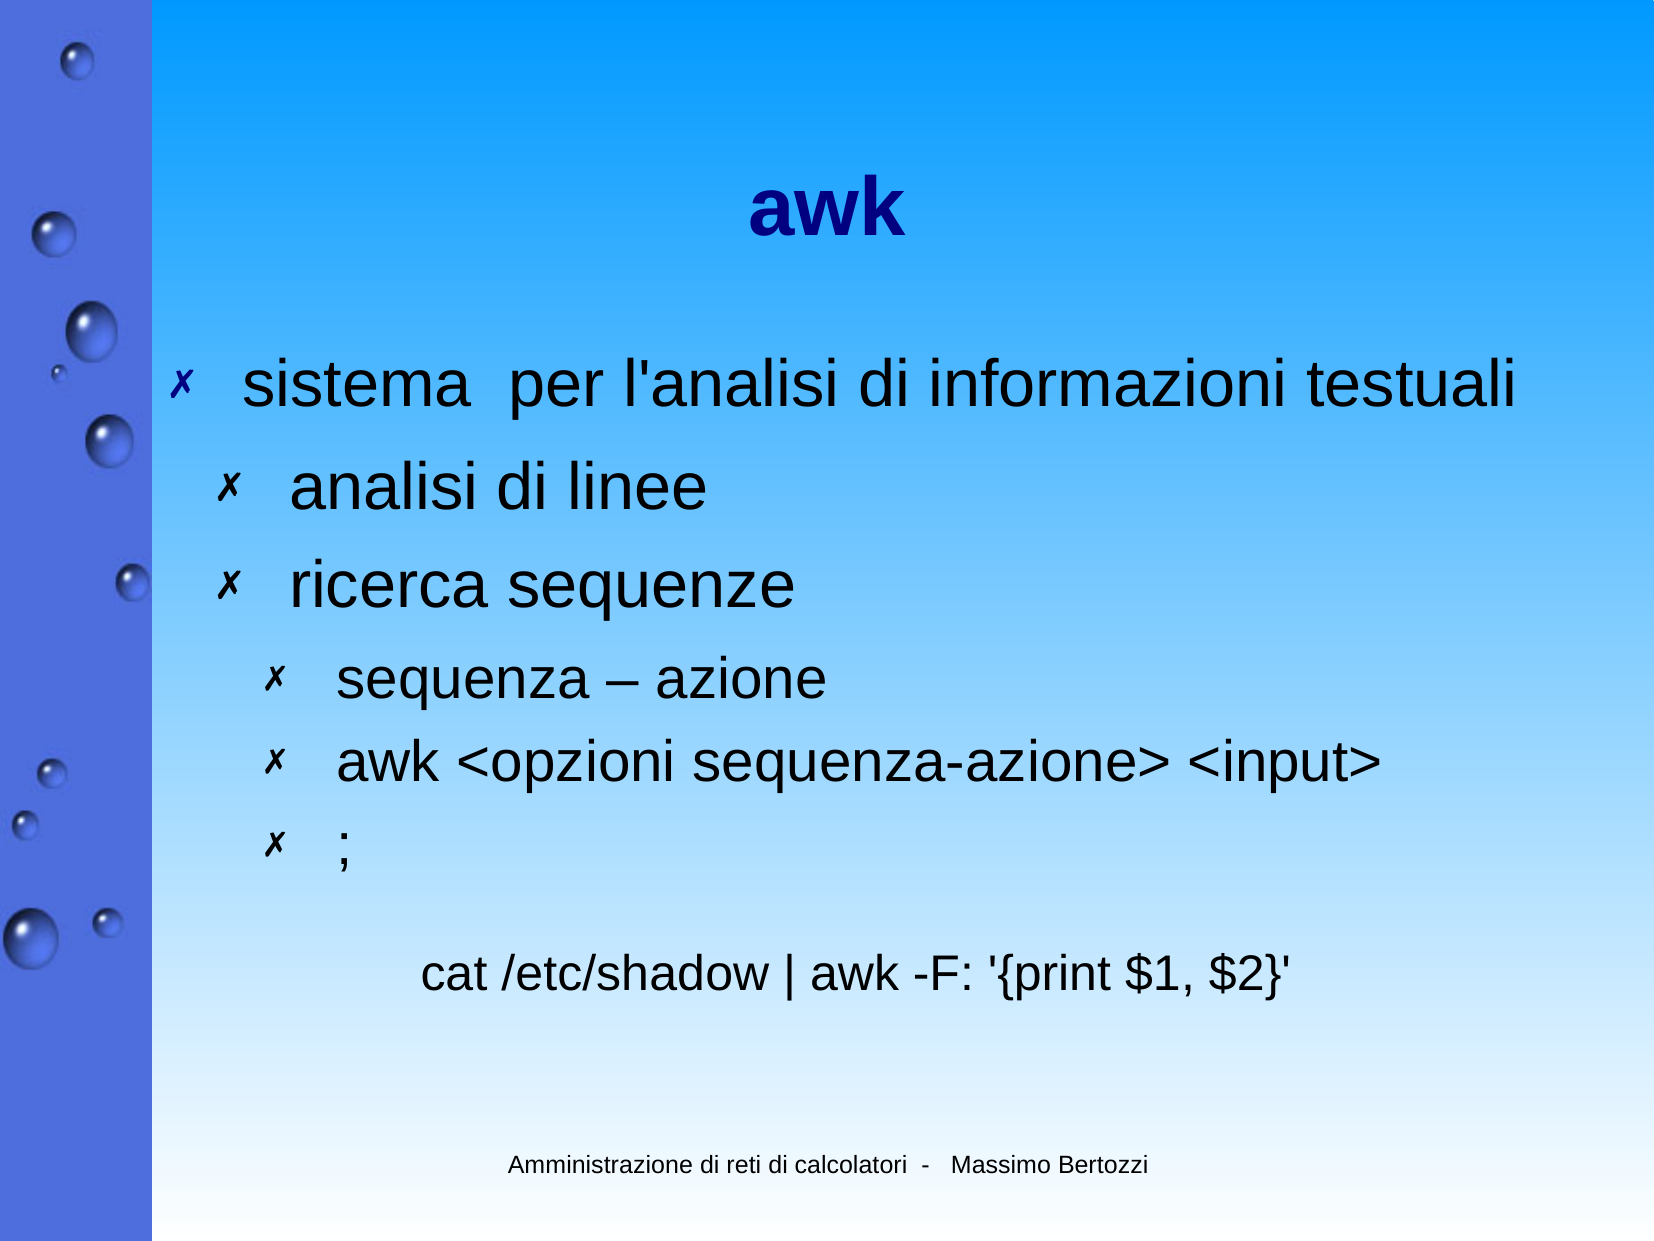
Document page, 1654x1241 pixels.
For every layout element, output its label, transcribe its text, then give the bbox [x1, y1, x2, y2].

text_box cat /etc/shadow | awk -F: '{print $1, $2}' [354, 944, 1359, 1001]
list sistema per l'analisi di informazioni testuali analisi di linee ricerca sequenze sequenza – azione awk <opzioni sequenza-azione> <input> ; [159, 346, 1572, 1128]
title awk [121, 102, 1534, 311]
picture [0, 0, 152, 1241]
